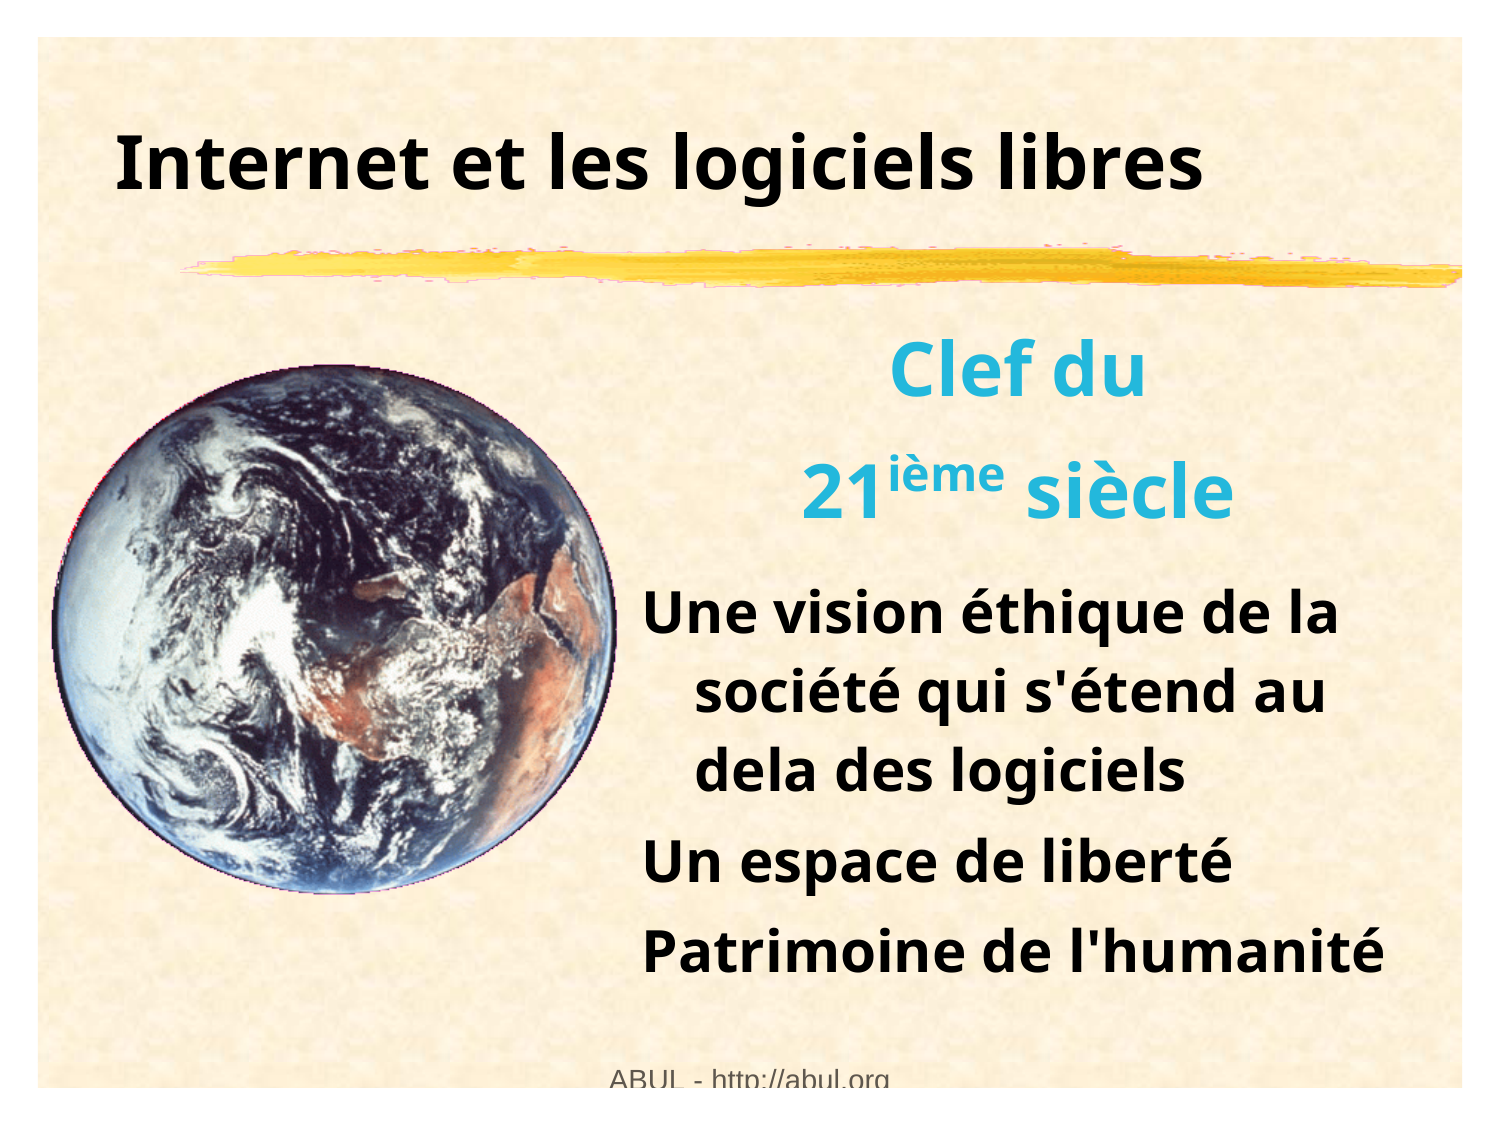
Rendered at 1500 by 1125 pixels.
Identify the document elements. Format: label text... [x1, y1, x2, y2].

list Une vision éthique de la société qui s'étend au dela des logiciels Un espace de liberté Patrimoine de l'humanité [609, 563, 1463, 1008]
picture [716, 1076, 723, 1088]
picture [37, 37, 1463, 1088]
picture [852, 1076, 860, 1088]
picture [732, 1076, 737, 1088]
picture [612, 1084, 624, 1088]
picture [806, 1076, 813, 1088]
picture [748, 1076, 755, 1088]
text_box Clef du 21ième siècle [673, 330, 1365, 529]
title Internet et les logiciels libres [101, 72, 1427, 248]
picture [633, 1072, 642, 1078]
picture [878, 1076, 886, 1088]
picture [633, 1081, 643, 1088]
picture [788, 1082, 795, 1088]
picture [614, 1073, 621, 1082]
